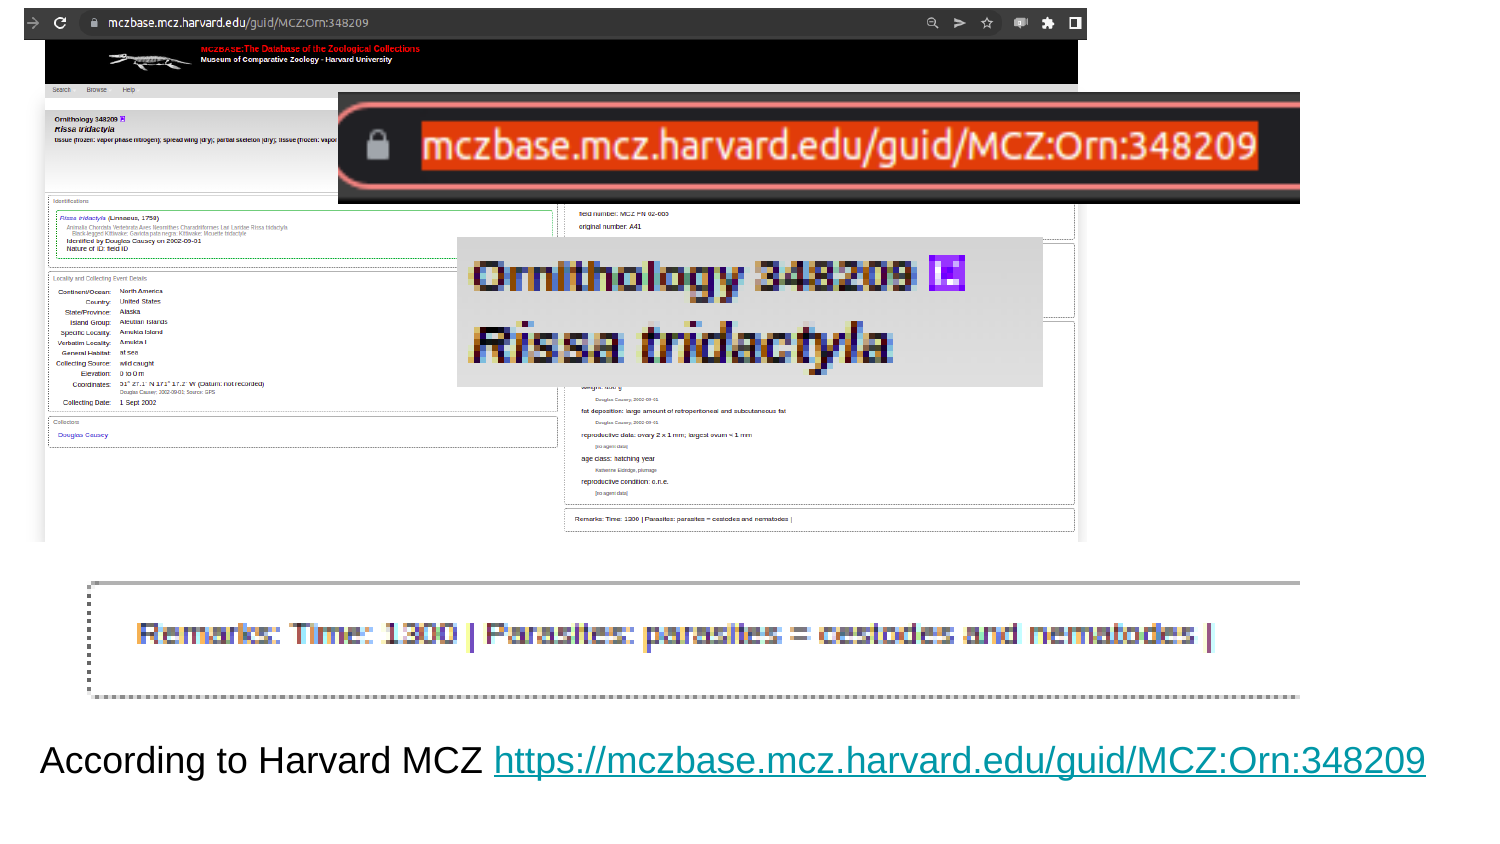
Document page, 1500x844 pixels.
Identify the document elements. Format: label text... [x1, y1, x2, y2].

picture [24, 8, 1300, 542]
text_box According to Harvard MCZ https://mczbase.mcz.harvard.edu/guid/MCZ:Orn:348209 [24, 720, 1491, 774]
picture [83, 573, 1300, 720]
